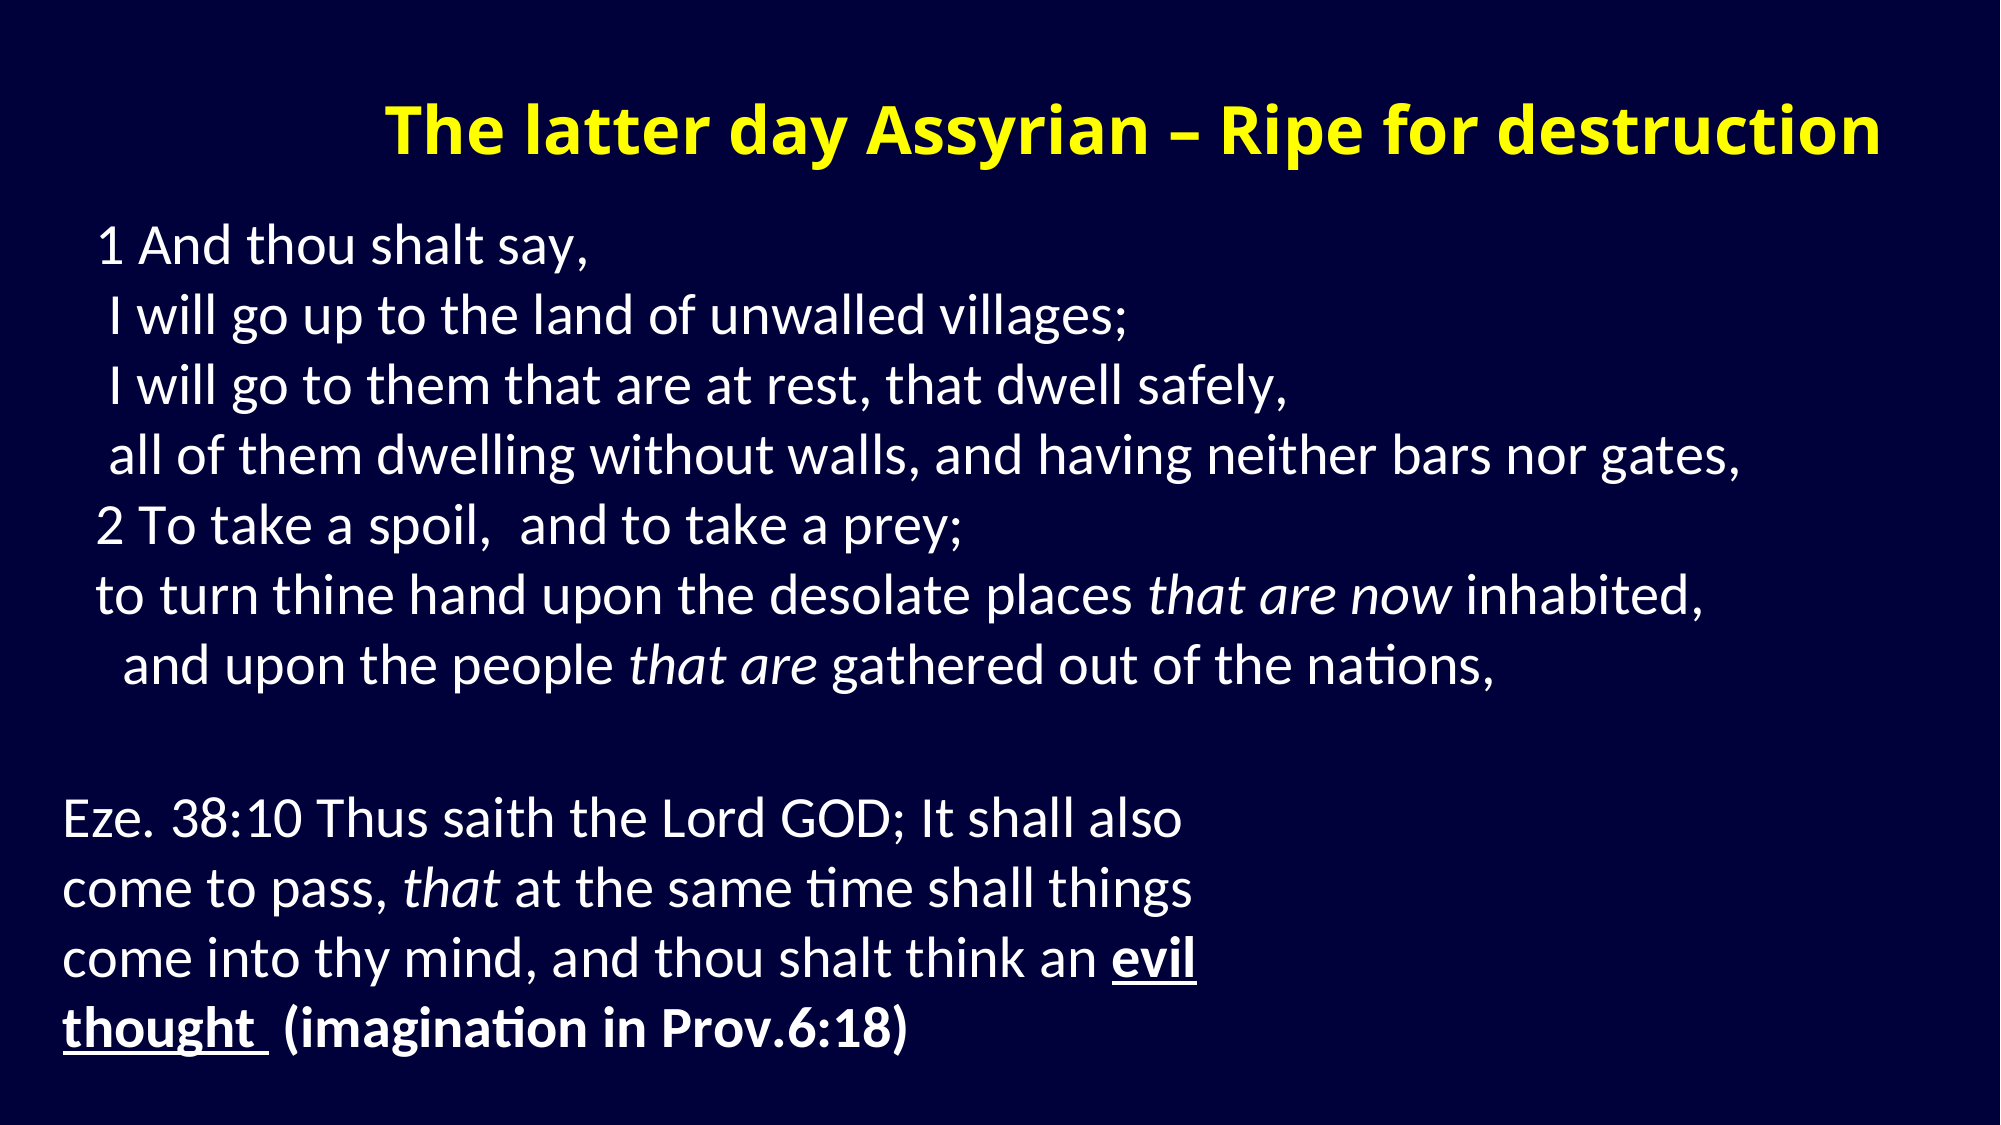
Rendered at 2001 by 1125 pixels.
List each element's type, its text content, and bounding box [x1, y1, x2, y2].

text_box Eze. 38:10 Thus saith the Lord GOD; It shall also come to pass, that at the same time shall things come into thy mind, and thou shalt think an evil thought (imagination in Prov.6:18) [47, 771, 1308, 1070]
text_box 1 And thou shalt say, I will go up to the land of unwalled villages; I will go to them that are at rest, that dwell safely, all of them dwelling without walls, and having neither bars nor gates, 2 To take a spoil, and to take a prey; to turn thine hand upon the desolate places that are now inhabited, and upon the people that are gathered out of the nations, [80, 198, 1862, 780]
text_box The latter day Assyrian – Ripe for destruction [369, 81, 1920, 176]
